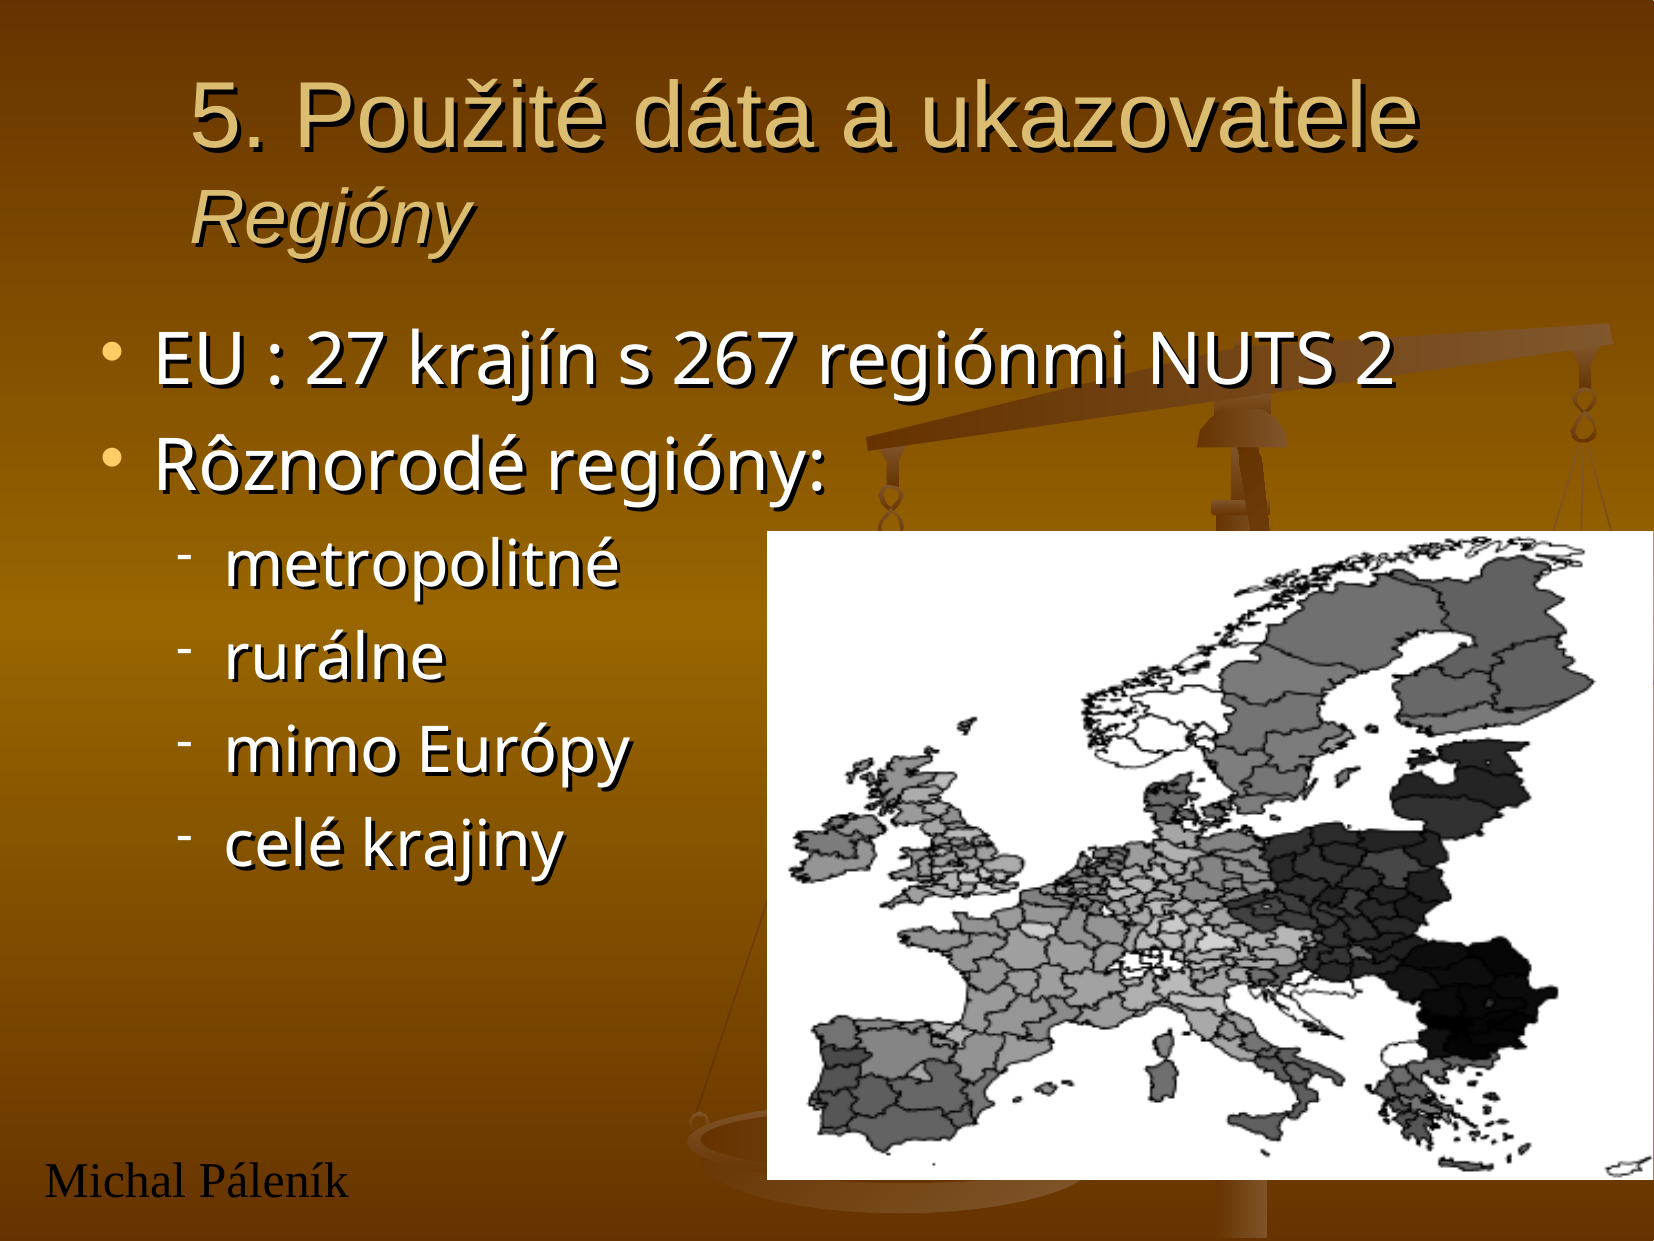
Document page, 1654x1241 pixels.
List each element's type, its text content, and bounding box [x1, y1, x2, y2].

list EU : 27 krajín s 267 regiónmi NUTS 2 Rôznorodé regióny: metropolitné rurálne mimo Európy celé krajiny [82, 289, 1572, 1095]
title 5. Použité dáta a ukazovatele Regióny [189, 31, 1565, 260]
picture [767, 531, 1654, 1180]
